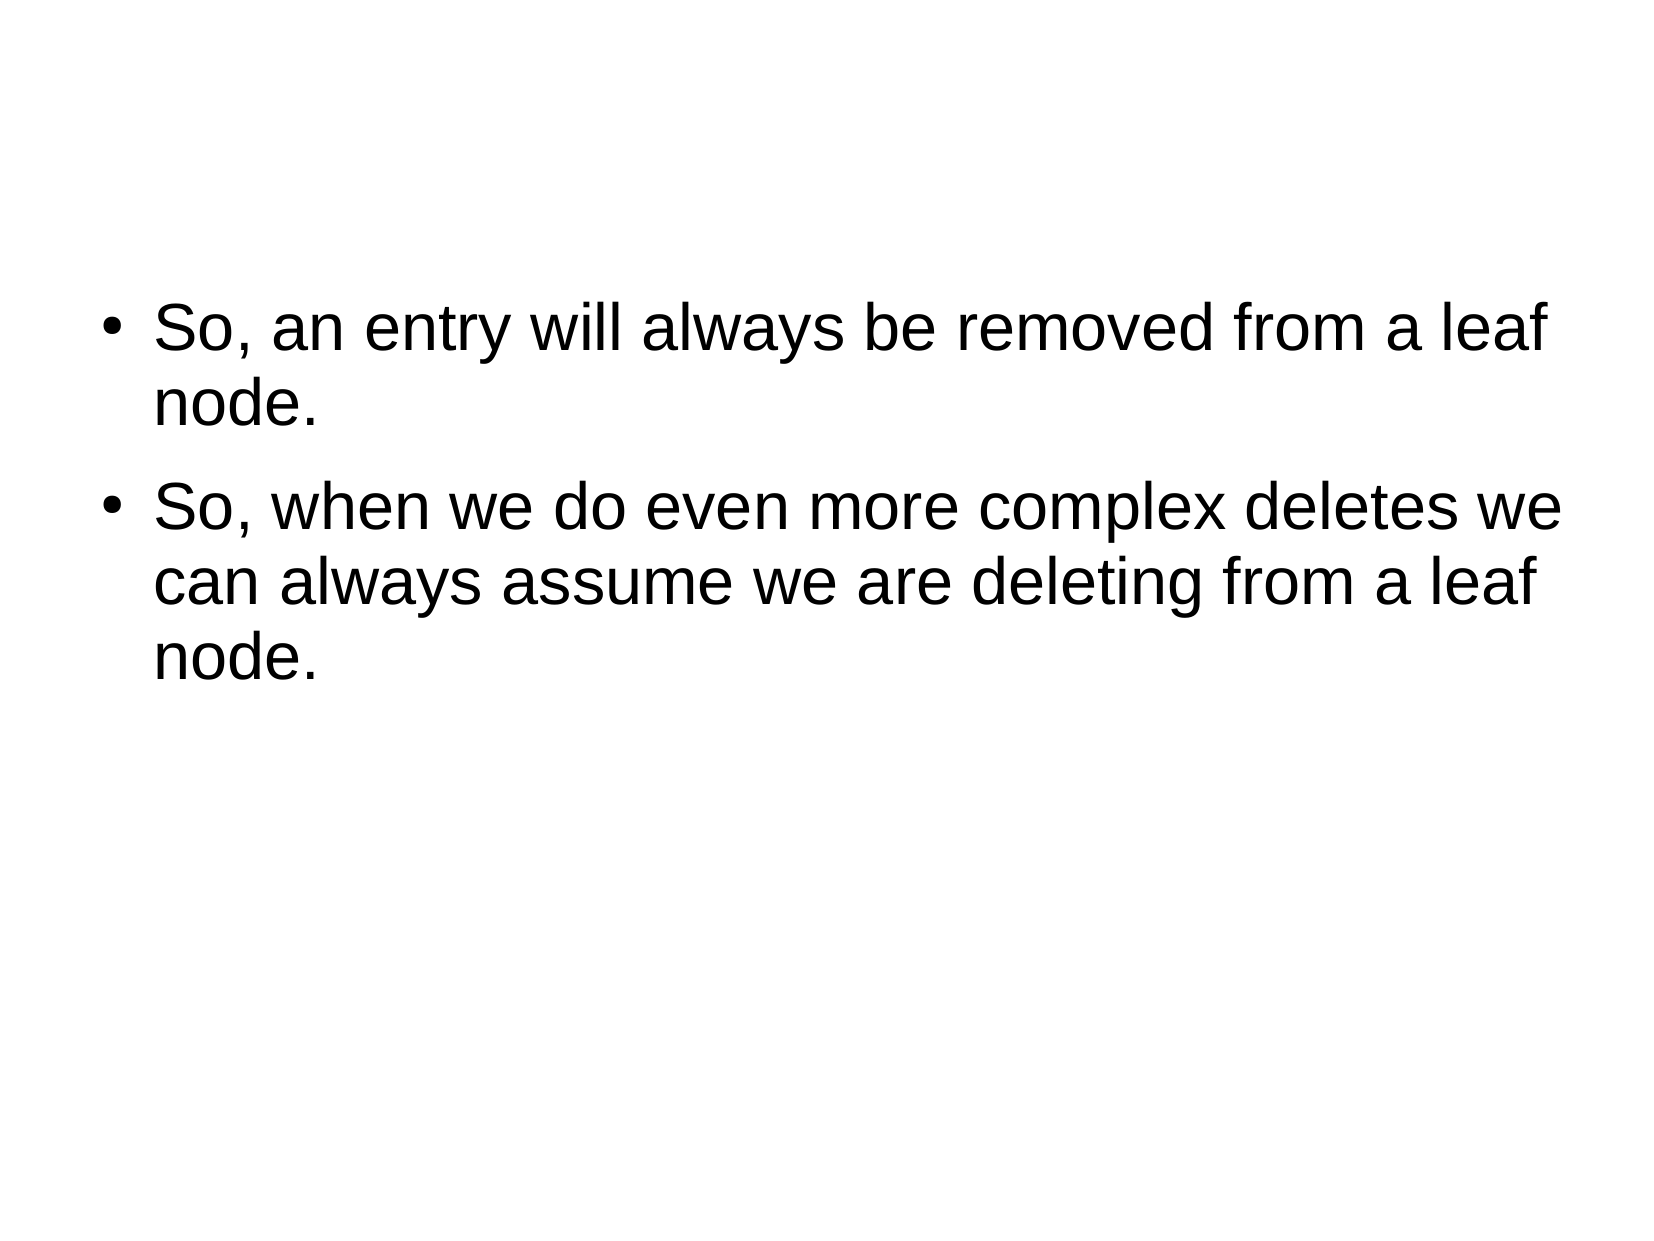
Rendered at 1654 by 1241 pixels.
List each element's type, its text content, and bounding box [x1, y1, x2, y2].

list So, an entry will always be removed from a leaf node. So, when we do even more complex deletes we can always assume we are deleting from a leaf node. [82, 290, 1571, 1094]
